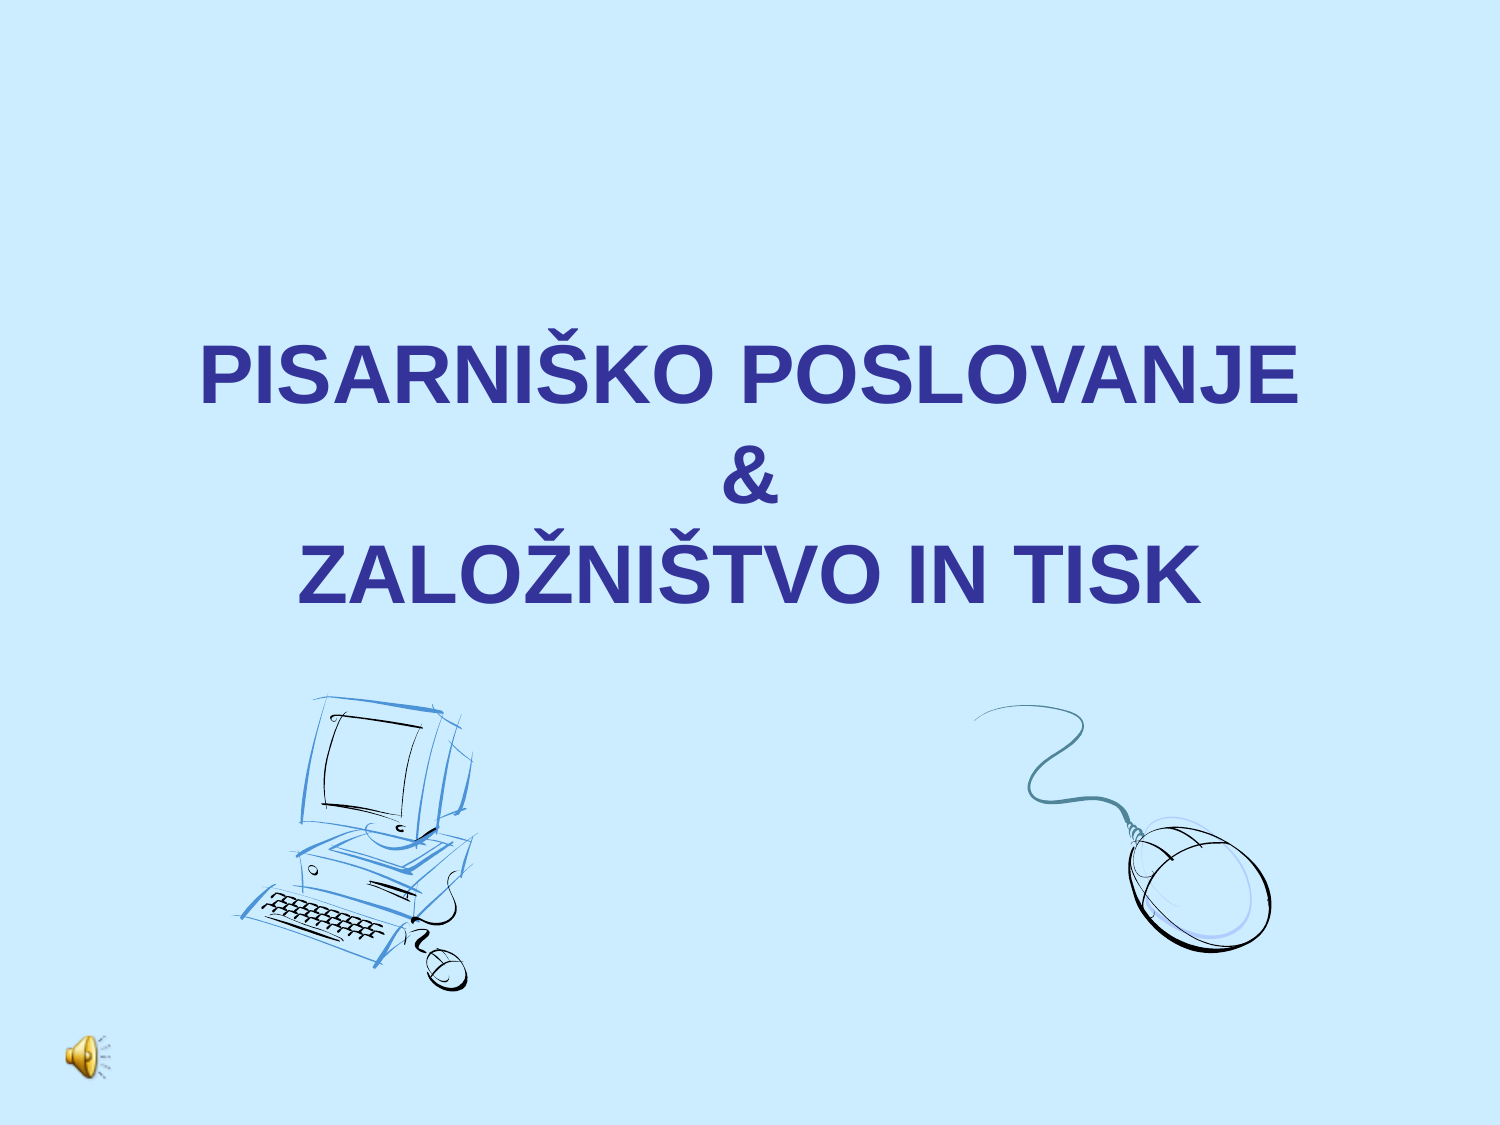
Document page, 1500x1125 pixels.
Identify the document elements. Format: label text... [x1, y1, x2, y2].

picture [230, 692, 479, 994]
title PISARNIŠKO POSLOVANJE & ZALOŽNIŠTVO IN TISK [112, 349, 1388, 591]
picture [64, 1034, 115, 1085]
picture [974, 704, 1274, 956]
